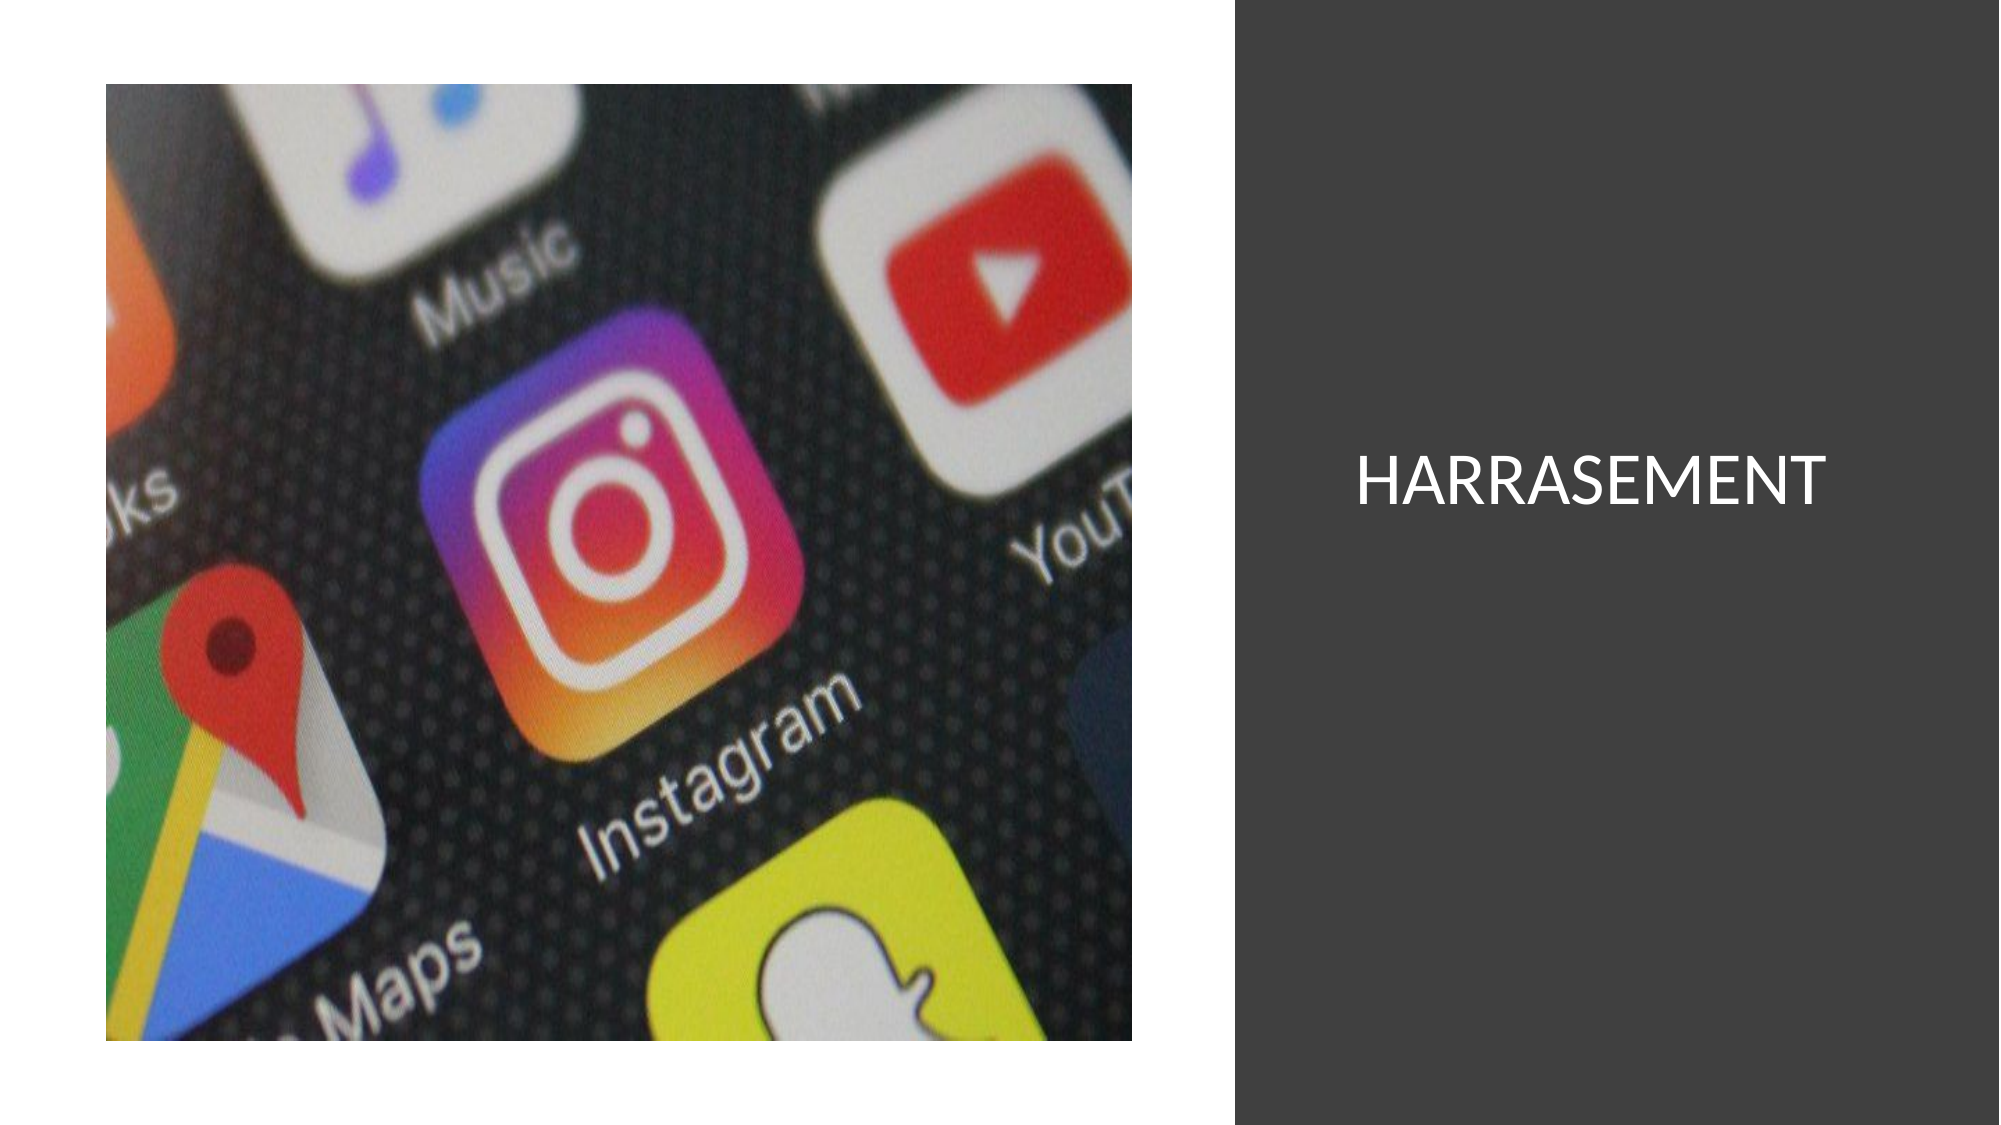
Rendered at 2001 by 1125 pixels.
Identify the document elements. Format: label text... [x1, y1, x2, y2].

picture [106, 84, 1132, 1041]
list HARRASEMENT [1340, 432, 1893, 994]
text_box [1235, 0, 1999, 1125]
